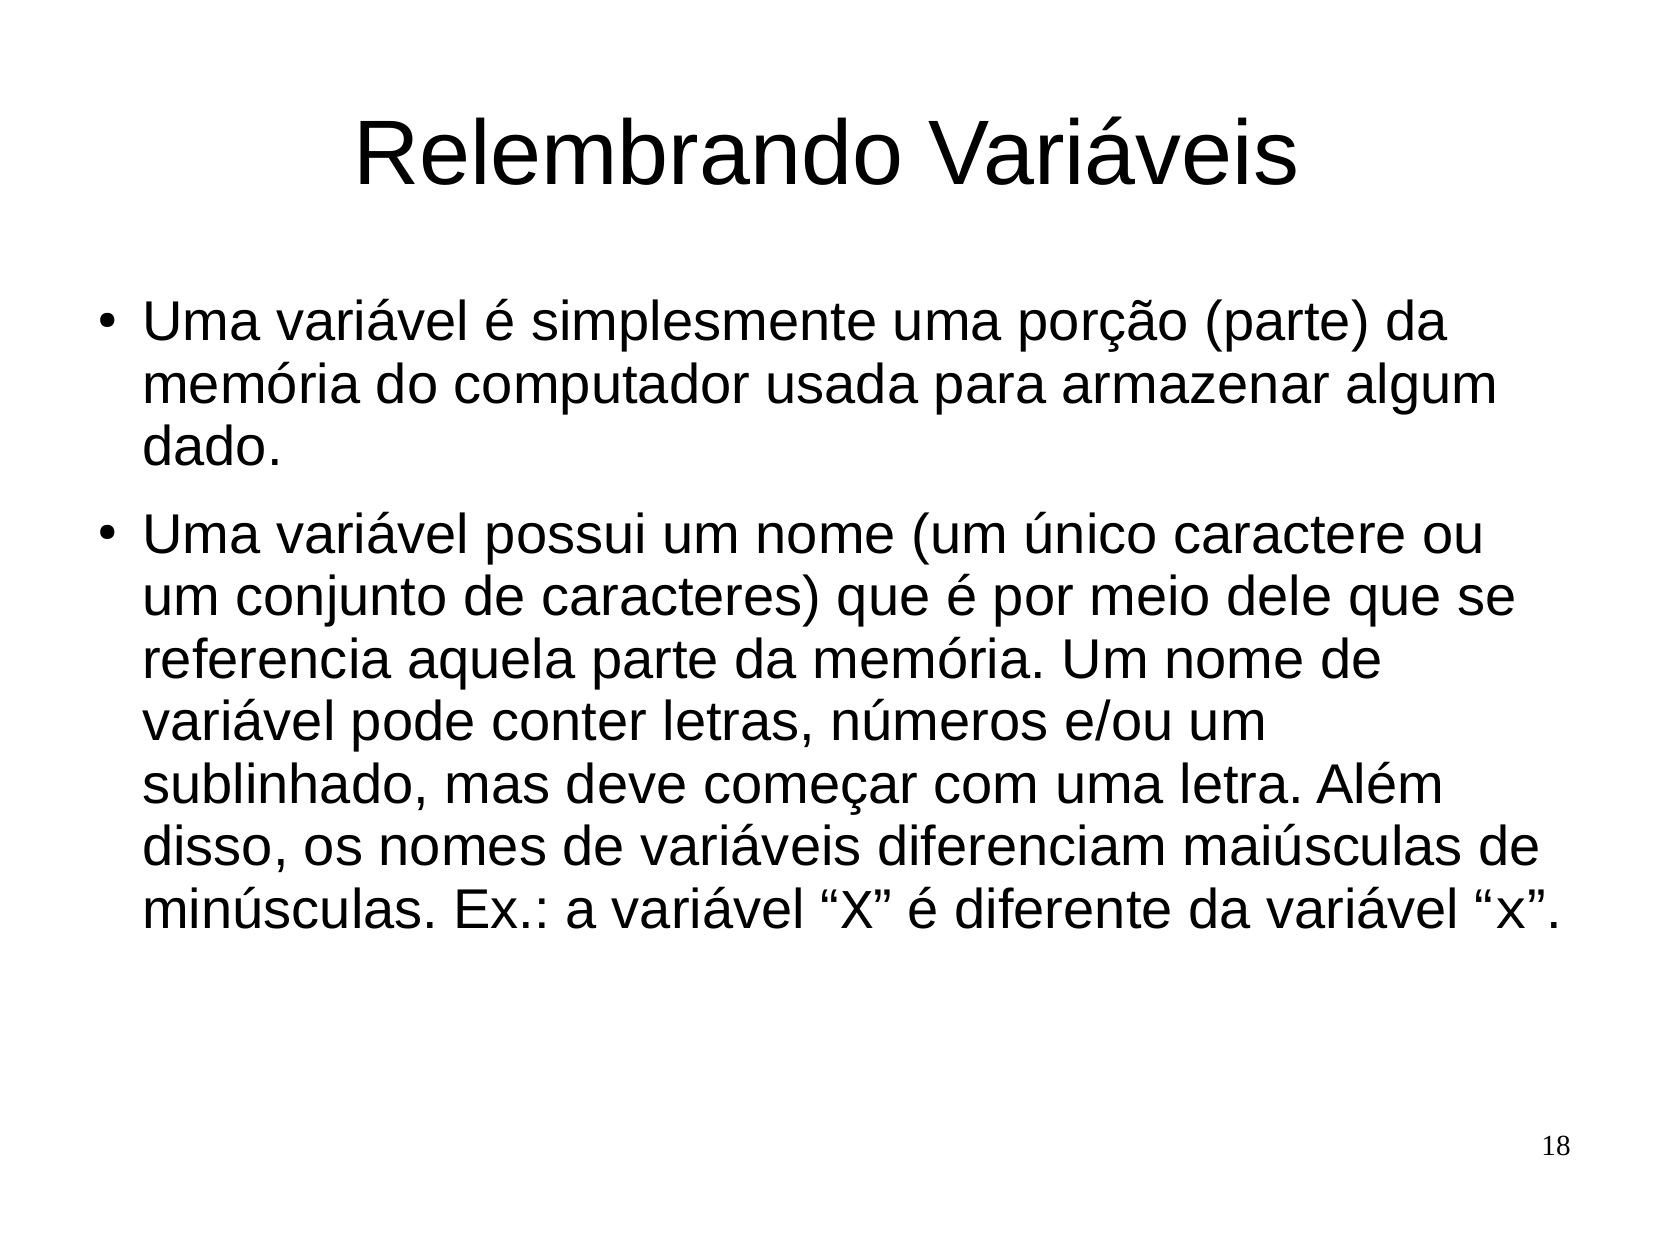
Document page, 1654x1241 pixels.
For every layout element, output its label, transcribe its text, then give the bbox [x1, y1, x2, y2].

list Uma variável é simplesmente uma porção (parte) da memória do computador usada para armazenar algum dado. Uma variável possui um nome (um único caractere ou um conjunto de caracteres) que é por meio dele que se referencia aquela parte da memória. Um nome de variável pode conter letras, números e/ou um sublinhado, mas deve começar com uma letra. Além disso, os nomes de variáveis diferenciam maiúsculas de minúsculas. Ex.: a variável “X” é diferente da variável “x”. [82, 290, 1571, 1010]
title Relembrando Variáveis [82, 49, 1571, 257]
